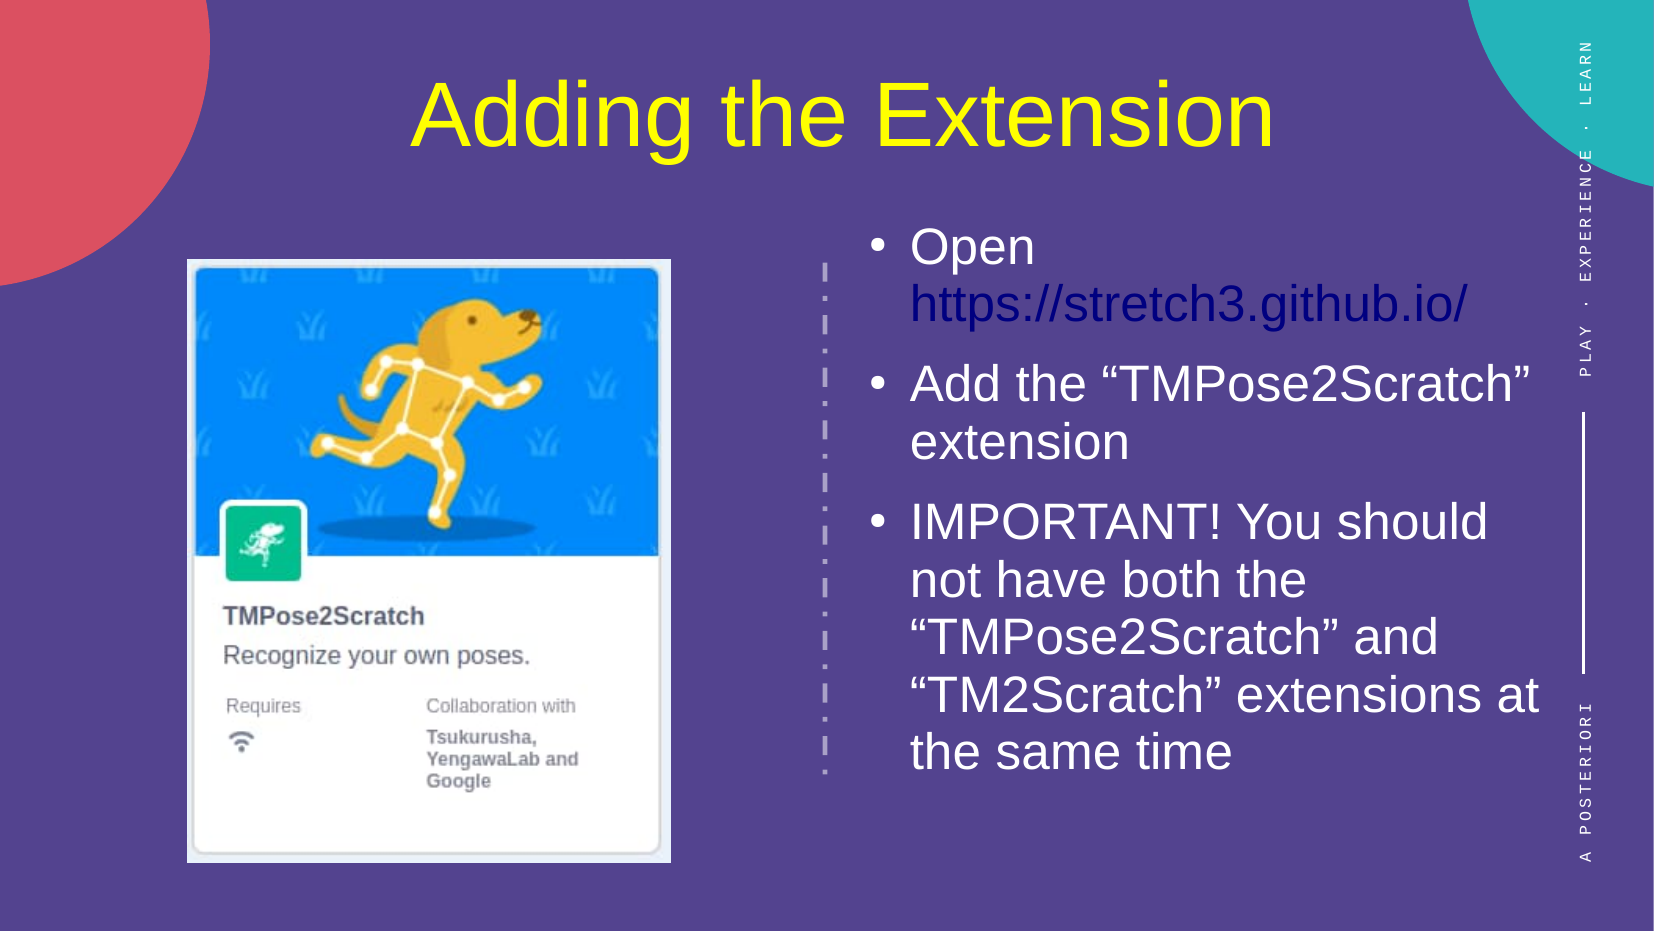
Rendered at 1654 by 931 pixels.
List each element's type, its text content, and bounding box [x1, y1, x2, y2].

picture [187, 259, 671, 863]
title Adding the Extension [187, 37, 1501, 193]
list Open https://stretch3.github.io/ Add the “TMPose2Scratch” extension IMPORTANT! You should not have both the “TMPose2Scratch” and “TM2Scratch” extensions at the same time [855, 217, 1544, 826]
